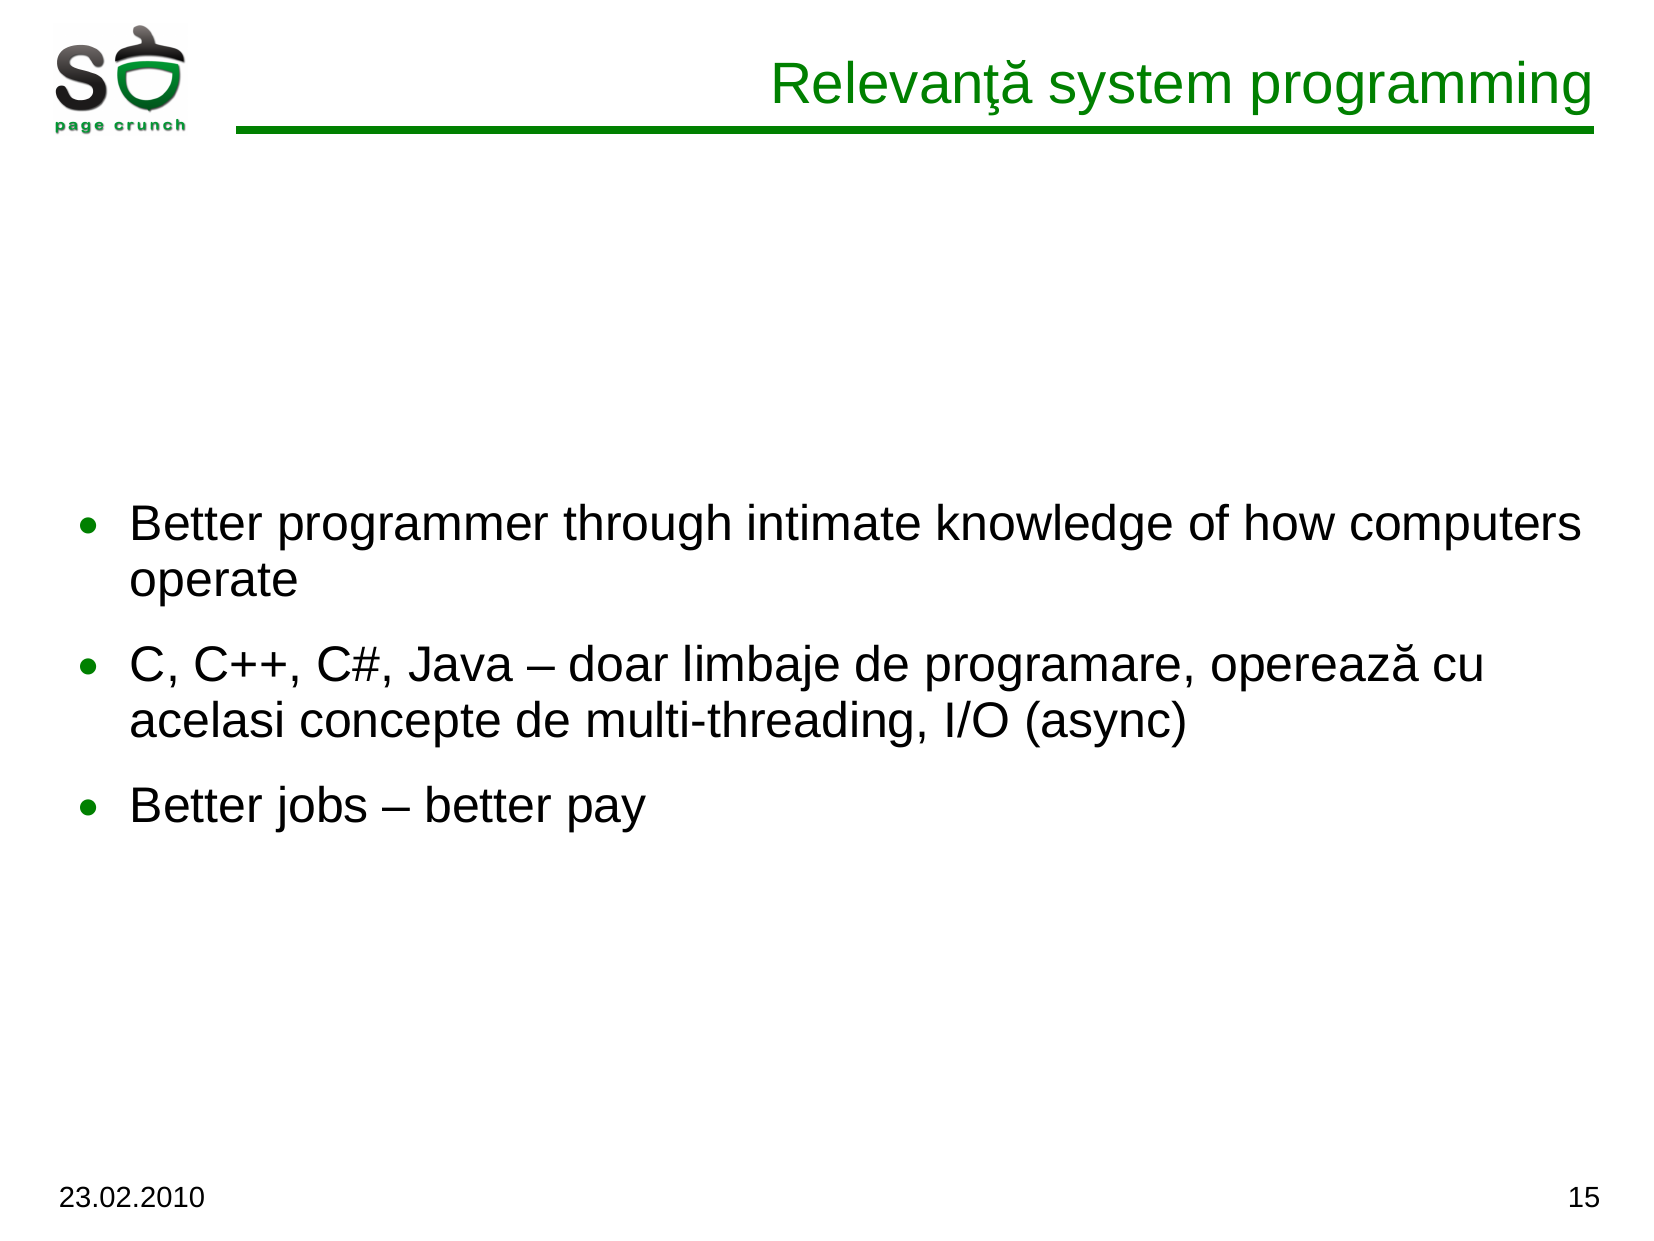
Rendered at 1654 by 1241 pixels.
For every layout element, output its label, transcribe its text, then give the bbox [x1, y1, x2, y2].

title Relevanţă system programming [236, 49, 1595, 119]
picture [53, 23, 188, 136]
list Better programmer through intimate knowledge of how computers operate C, C++, C#, Java – doar limbaje de programare, operează cu acelasi concepte de multi-threading, I/O (async) Better jobs – better pay [59, 177, 1595, 1152]
